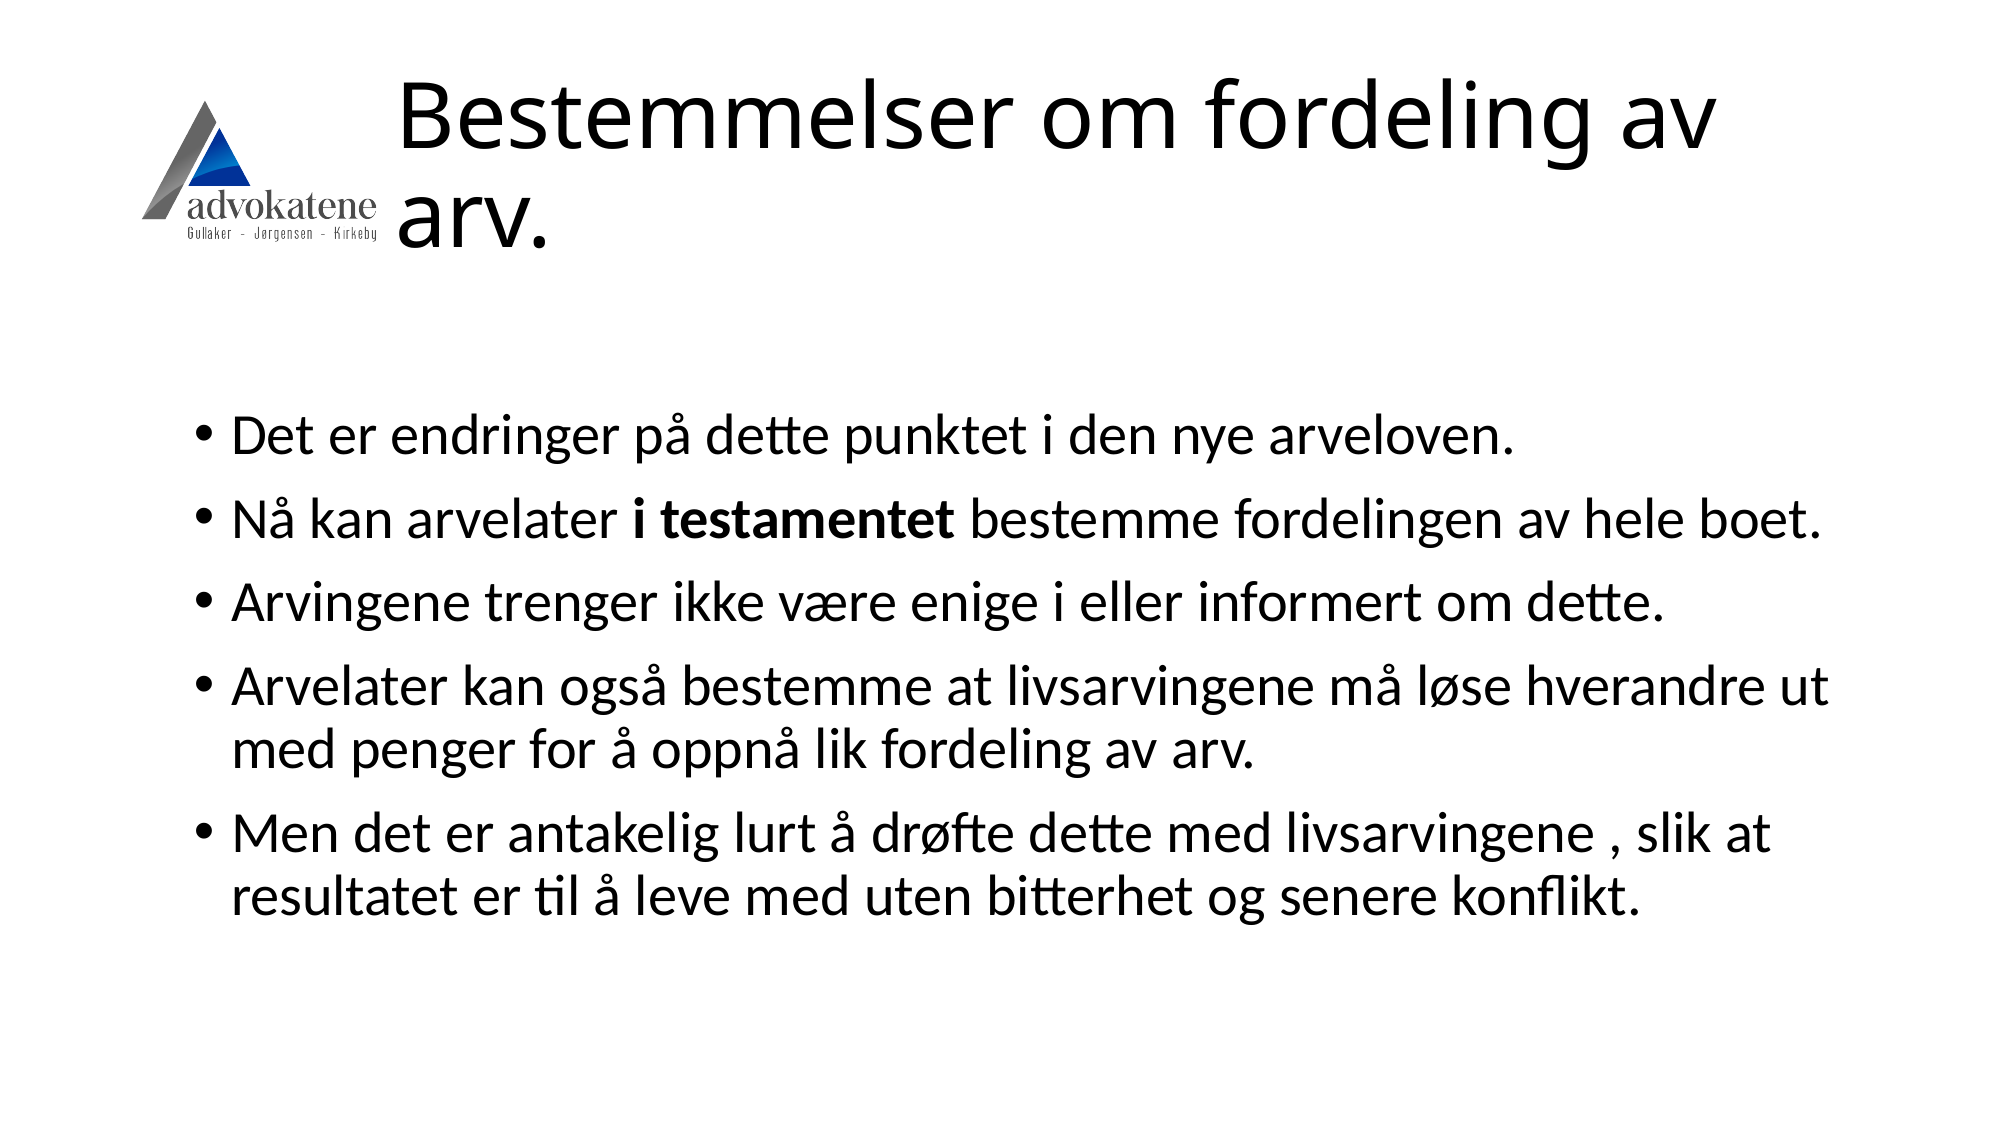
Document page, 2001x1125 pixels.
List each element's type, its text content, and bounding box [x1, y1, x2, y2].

title Bestemmelser om fordeling av arv. [380, 59, 1863, 278]
picture [137, 88, 380, 249]
list Det er endringer på dette punktet i den nye arveloven. Nå kan arvelater i testamentet bestemme fordelingen av hele boet. Arvingene trenger ikke være enige i eller informert om dette. Arvelater kan også bestemme at livsarvingene må løse hverandre ut med penger for å oppnå lik fordeling av arv. Men det er antakelig lurt å drøfte dette med livsarvingene , slik at resultatet er til å leve med uten bitterhet og senere konflikt. [178, 305, 1863, 1020]
